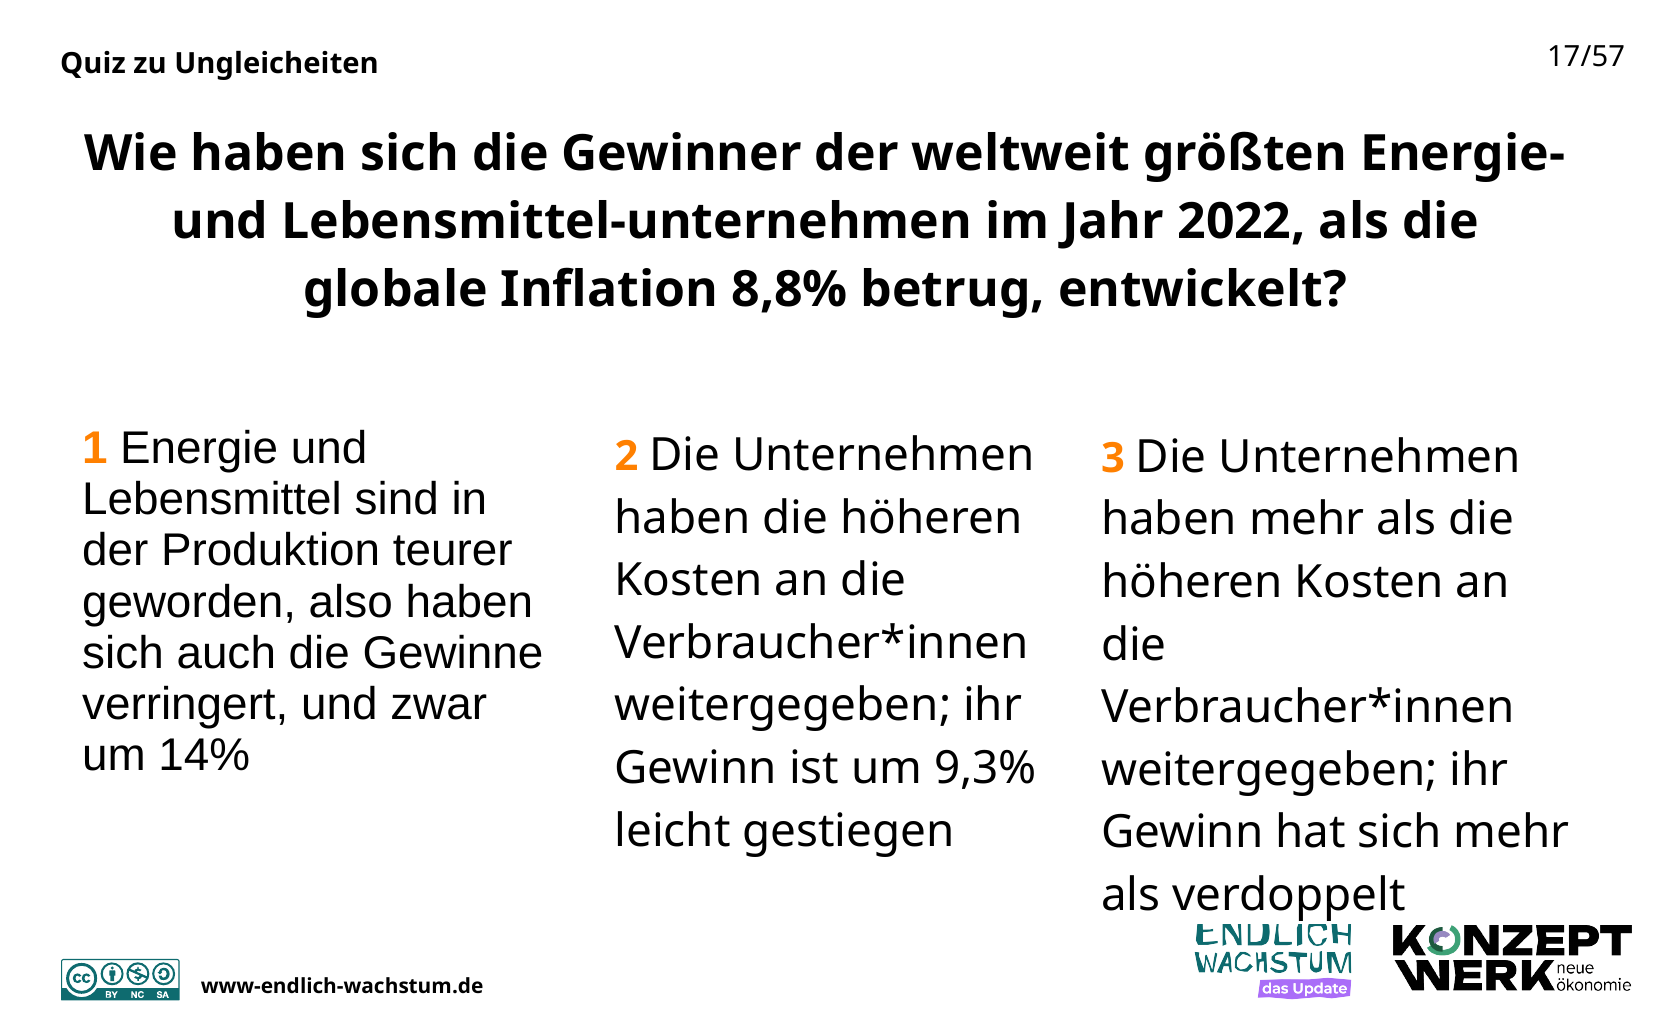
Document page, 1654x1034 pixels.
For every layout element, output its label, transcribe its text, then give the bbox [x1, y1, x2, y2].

text_box 2 Die Unternehmen haben die höheren Kosten an die Verbraucher*innen weitergegeben; ihr Gewinn ist um 9,3% leicht gestiegen [528, 414, 1090, 963]
text_box 3 Die Unternehmen haben mehr als die höheren Kosten an die Verbraucher*innen weitergegeben; ihr Gewinn hat sich mehr als verdoppelt [1015, 415, 1592, 965]
picture [1387, 917, 1636, 997]
text_box 1 Energie und Lebensmittel sind in der Produktion teurer geworden, also haben sich auch die Gewinne verringert, und zwar um 14% [0, 414, 561, 840]
picture [1176, 965, 1374, 1011]
title Wie haben sich die Gewinner der weltweit größten Energie- und Lebensmittel-unternehmen im Jahr 2022, als die globale Inflation 8,8% betrug, entwickelt? [81, 116, 1570, 415]
